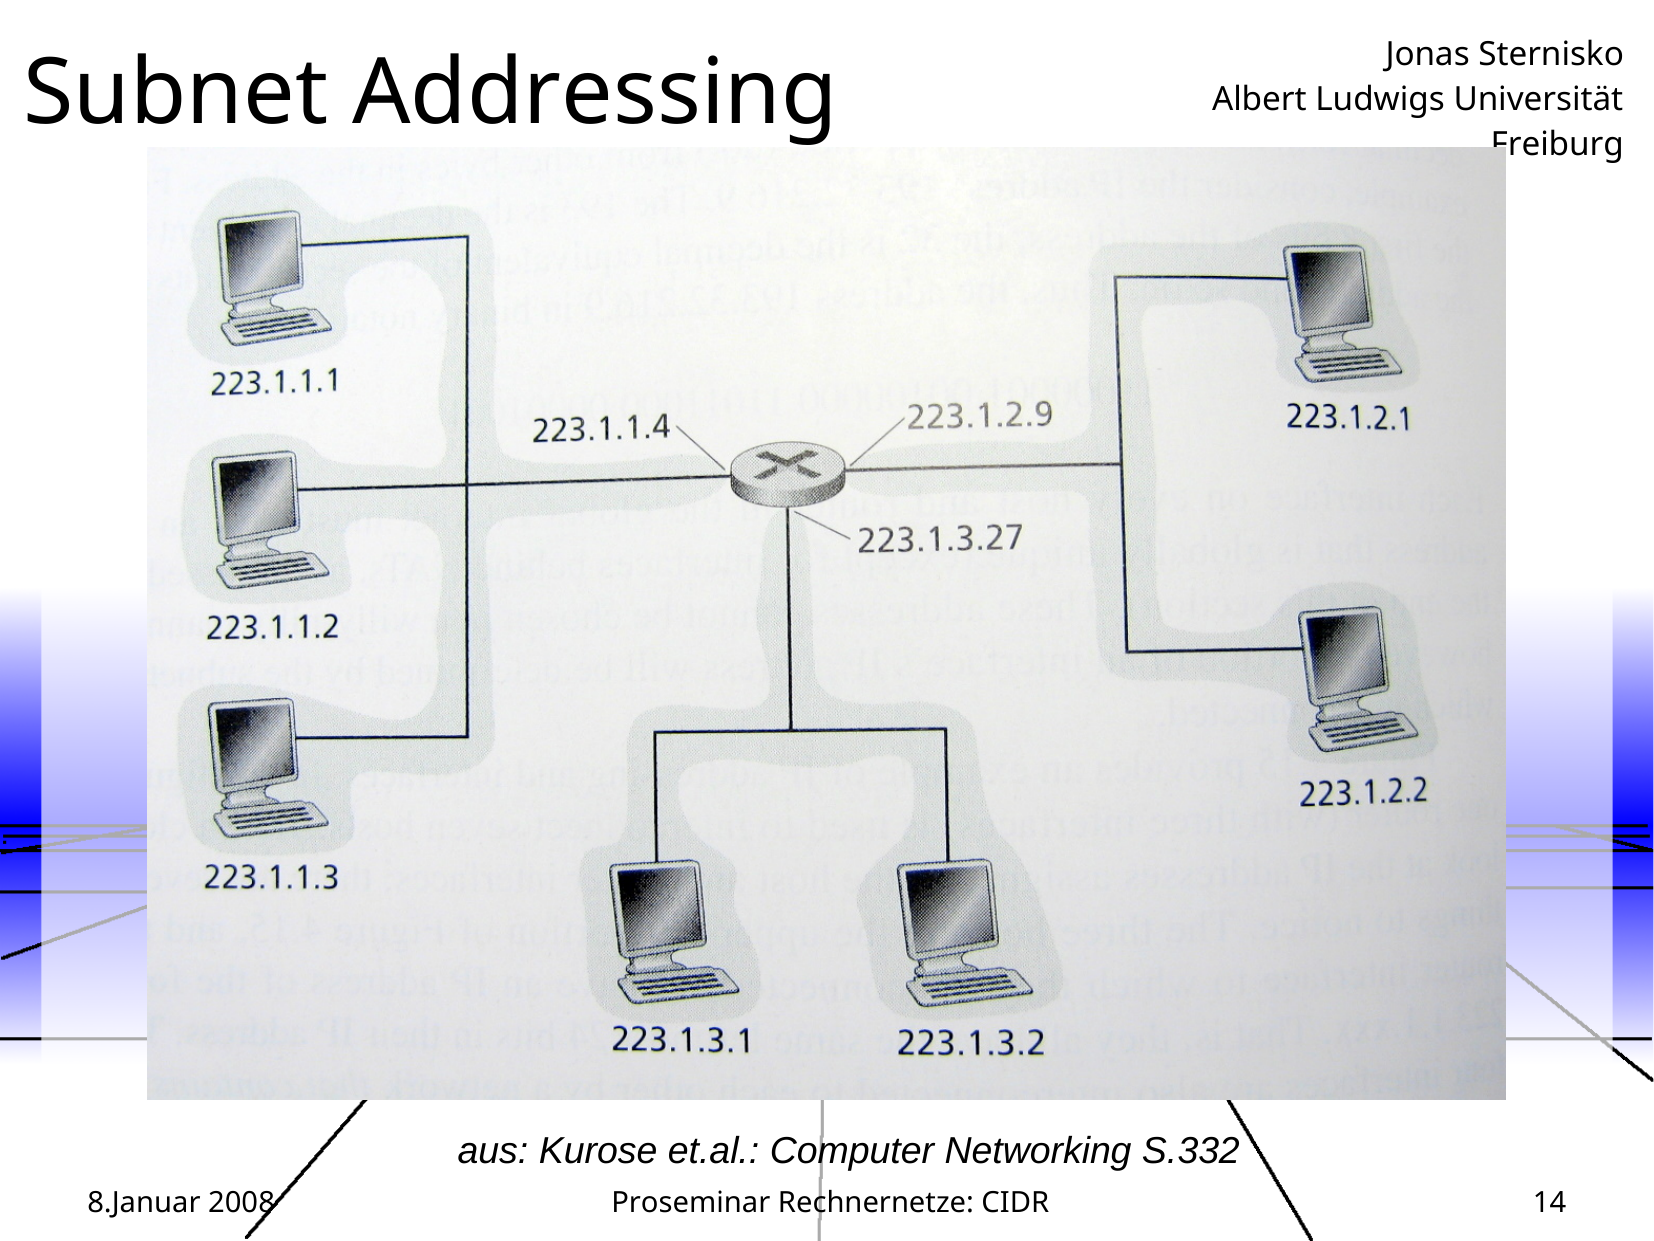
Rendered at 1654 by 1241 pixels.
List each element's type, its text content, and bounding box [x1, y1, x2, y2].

title Subnet Addressing [23, 31, 1211, 146]
text_box aus: Kurose et.al.: Computer Networking S.332 [442, 1122, 1256, 1179]
picture [0, 0, 1654, 1241]
